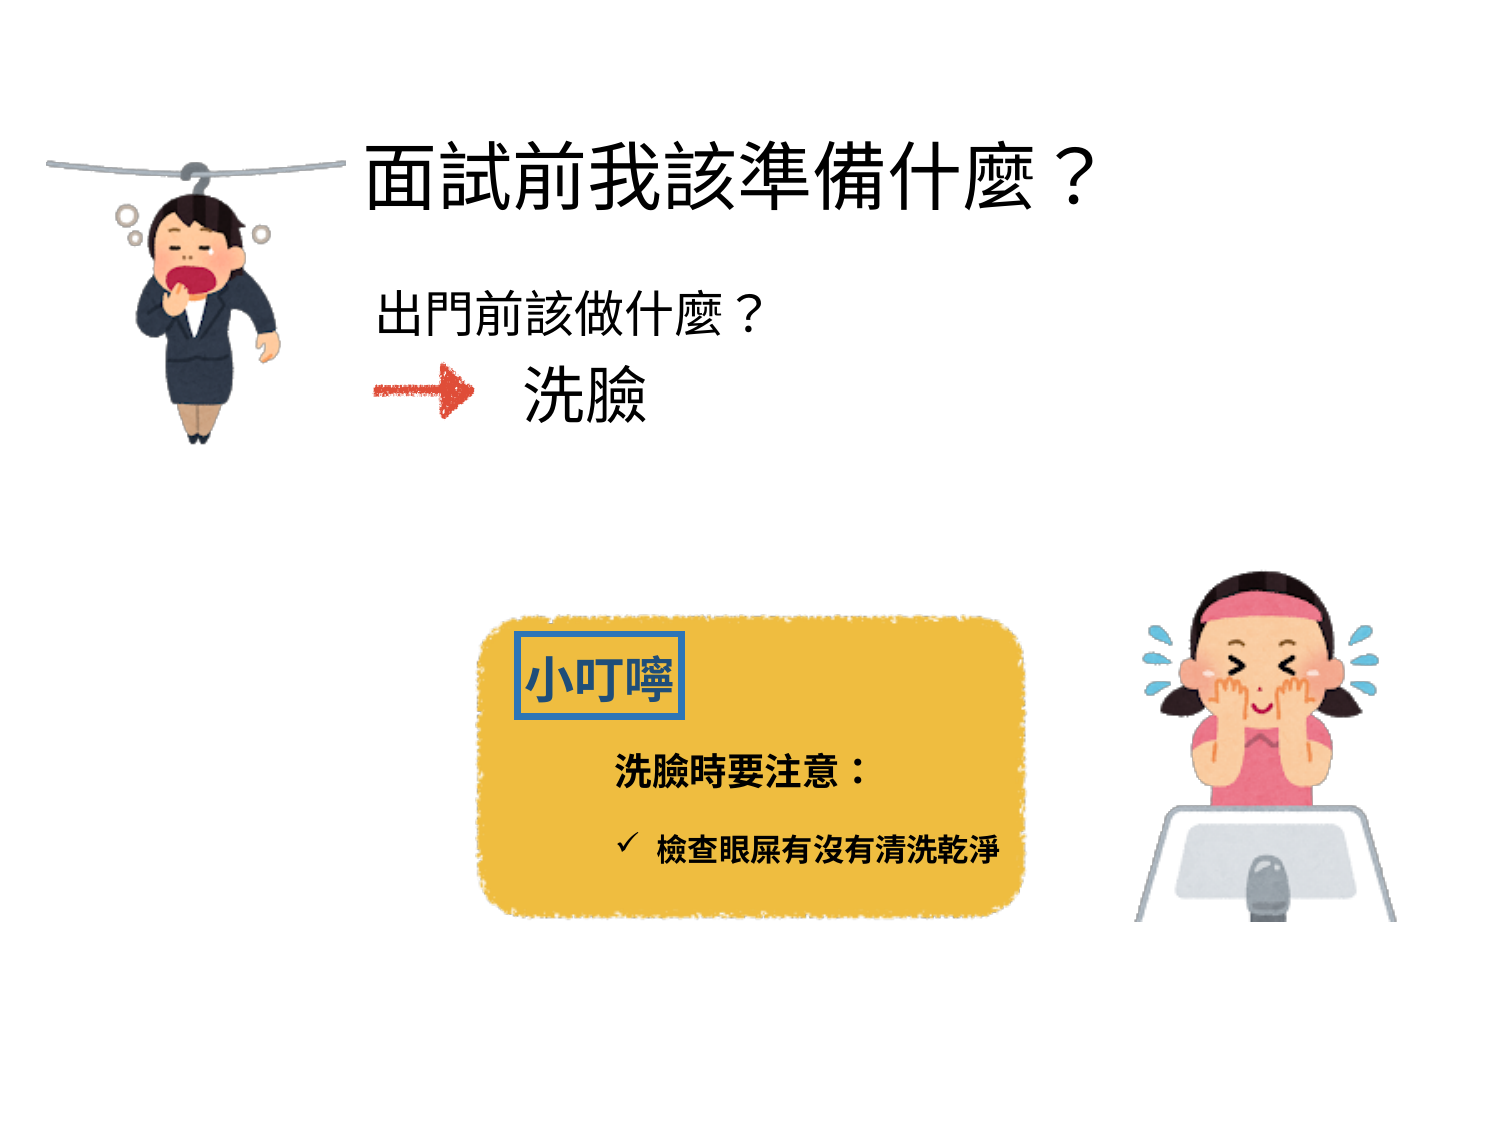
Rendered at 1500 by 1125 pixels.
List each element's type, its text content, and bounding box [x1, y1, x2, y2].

picture [366, 361, 475, 421]
picture [1089, 562, 1449, 922]
text_box 小叮嚀 [521, 640, 678, 713]
text_box 小叮嚀 [685, 640, 690, 716]
title 面試前我該準備什麼？ [90, 93, 1385, 257]
picture [46, 151, 346, 451]
text_box 出門前該做什麼？ [359, 275, 790, 351]
text_box 小叮嚀 [509, 640, 514, 716]
text_box 洗臉 [507, 351, 663, 589]
picture [474, 613, 1029, 922]
text_box 洗臉時要注意： 檢查眼屎有沒有清洗乾淨 [600, 740, 1016, 876]
